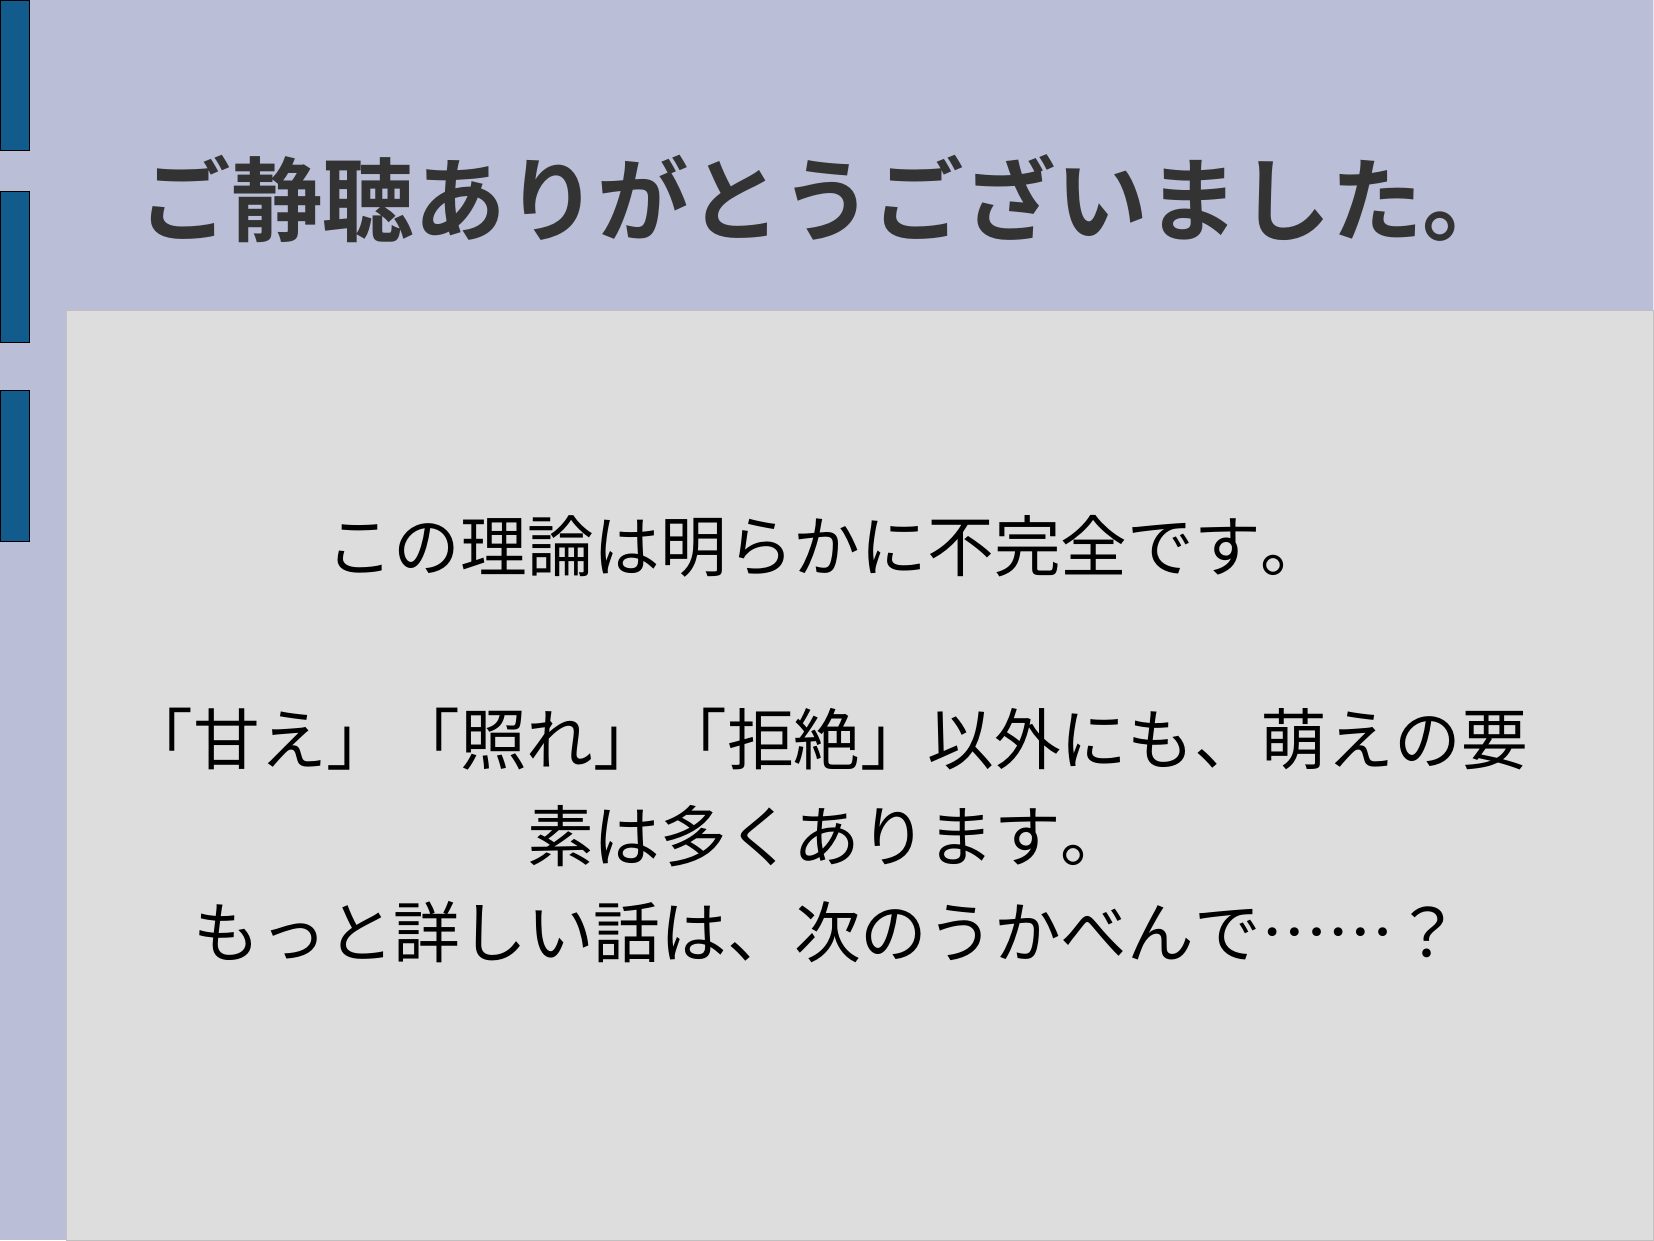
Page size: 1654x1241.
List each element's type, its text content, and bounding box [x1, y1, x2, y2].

title ご静聴ありがとうございました。 [121, 56, 1534, 333]
subtitle この理論は明らかに不完全です。 「甘え」「照れ」「拒絶」以外にも、萌えの要素は多くあります。 もっと詳しい話は、次のうかべんで……？ [121, 344, 1534, 1127]
